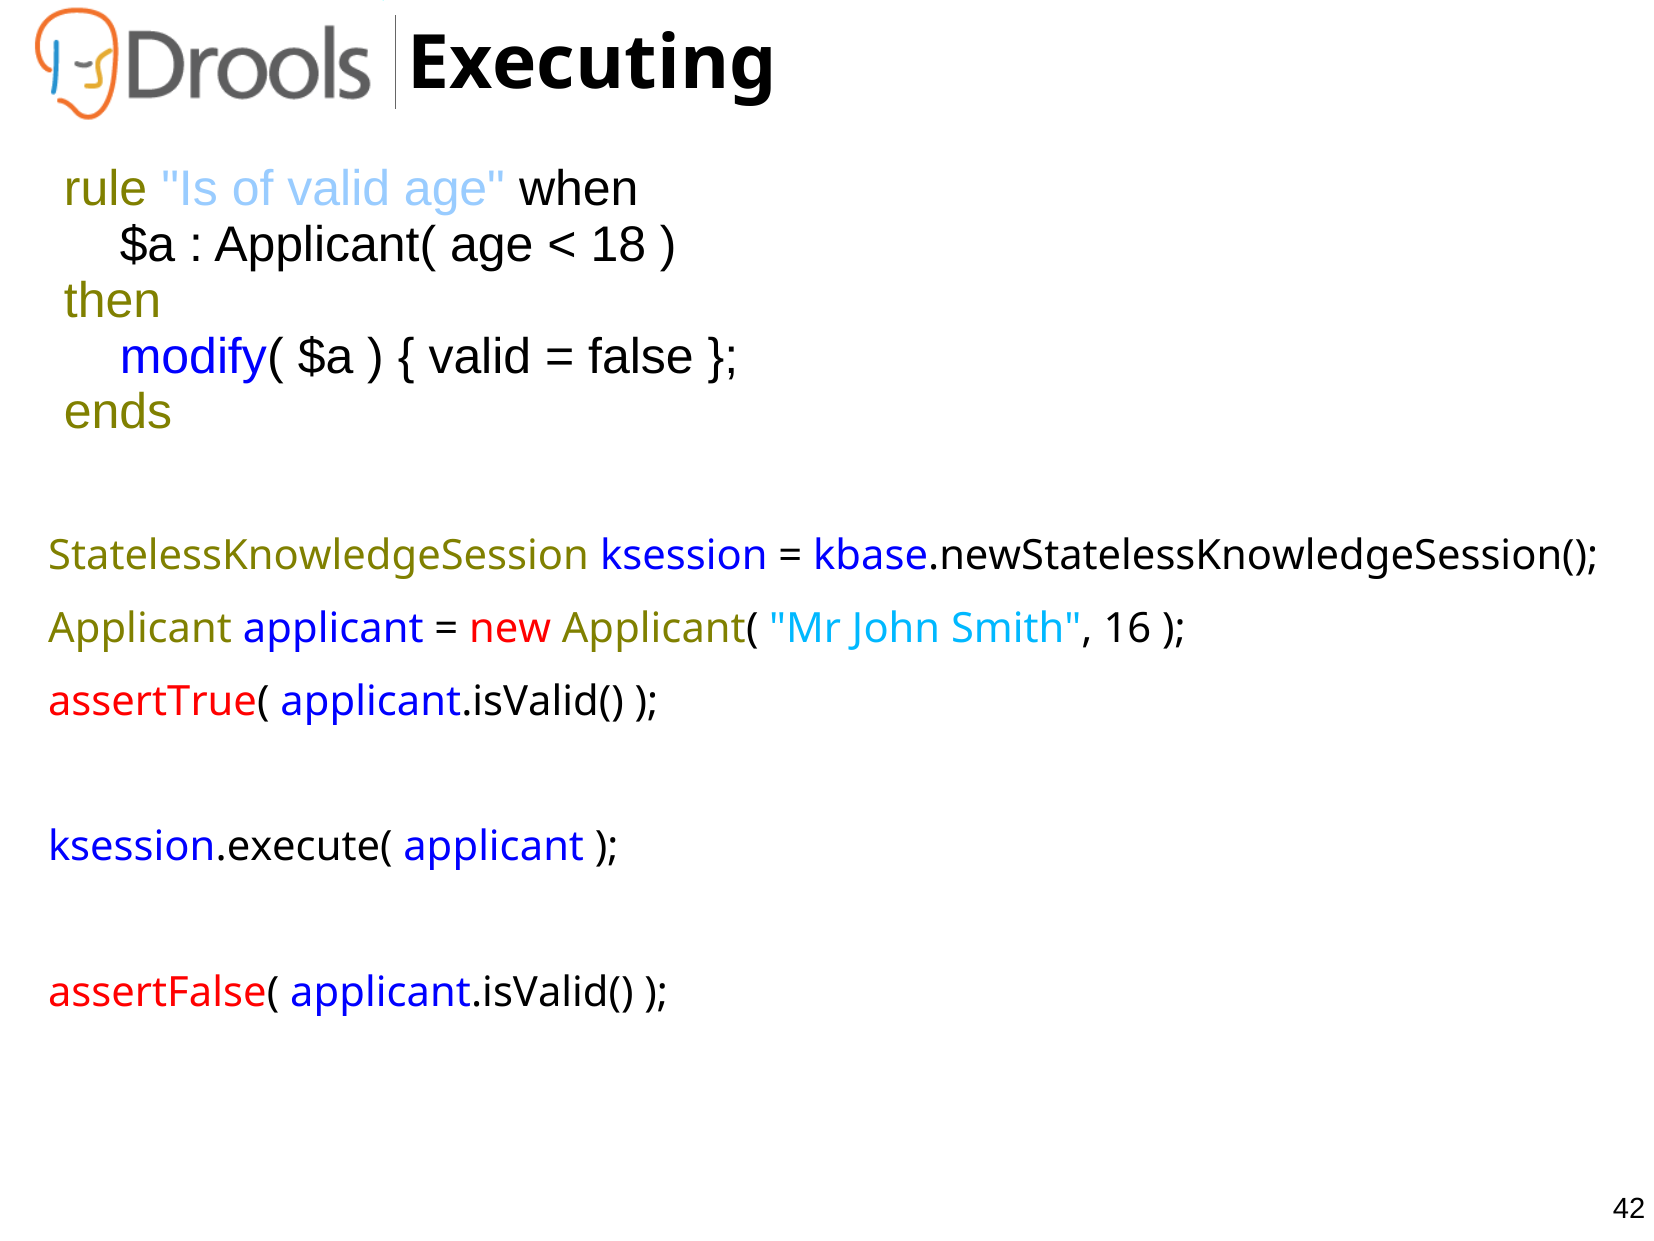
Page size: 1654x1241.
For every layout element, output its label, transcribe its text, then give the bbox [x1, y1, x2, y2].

title Executing [407, 6, 1618, 113]
list StatelessKnowledgeSession ksession = kbase.newStatelessKnowledgeSession(); Applicant applicant = new Applicant( "Mr John Smith", 16 ); assertTrue( applicant.isValid() ); ksession.execute( applicant ); assertFalse( applicant.isValid() ); [48, 524, 1609, 1010]
picture [29, 0, 384, 126]
text_box rule "Is of valid age" when $a : Applicant( age < 18 ) then modify( $a ) { valid = false }; ends [49, 153, 1015, 503]
